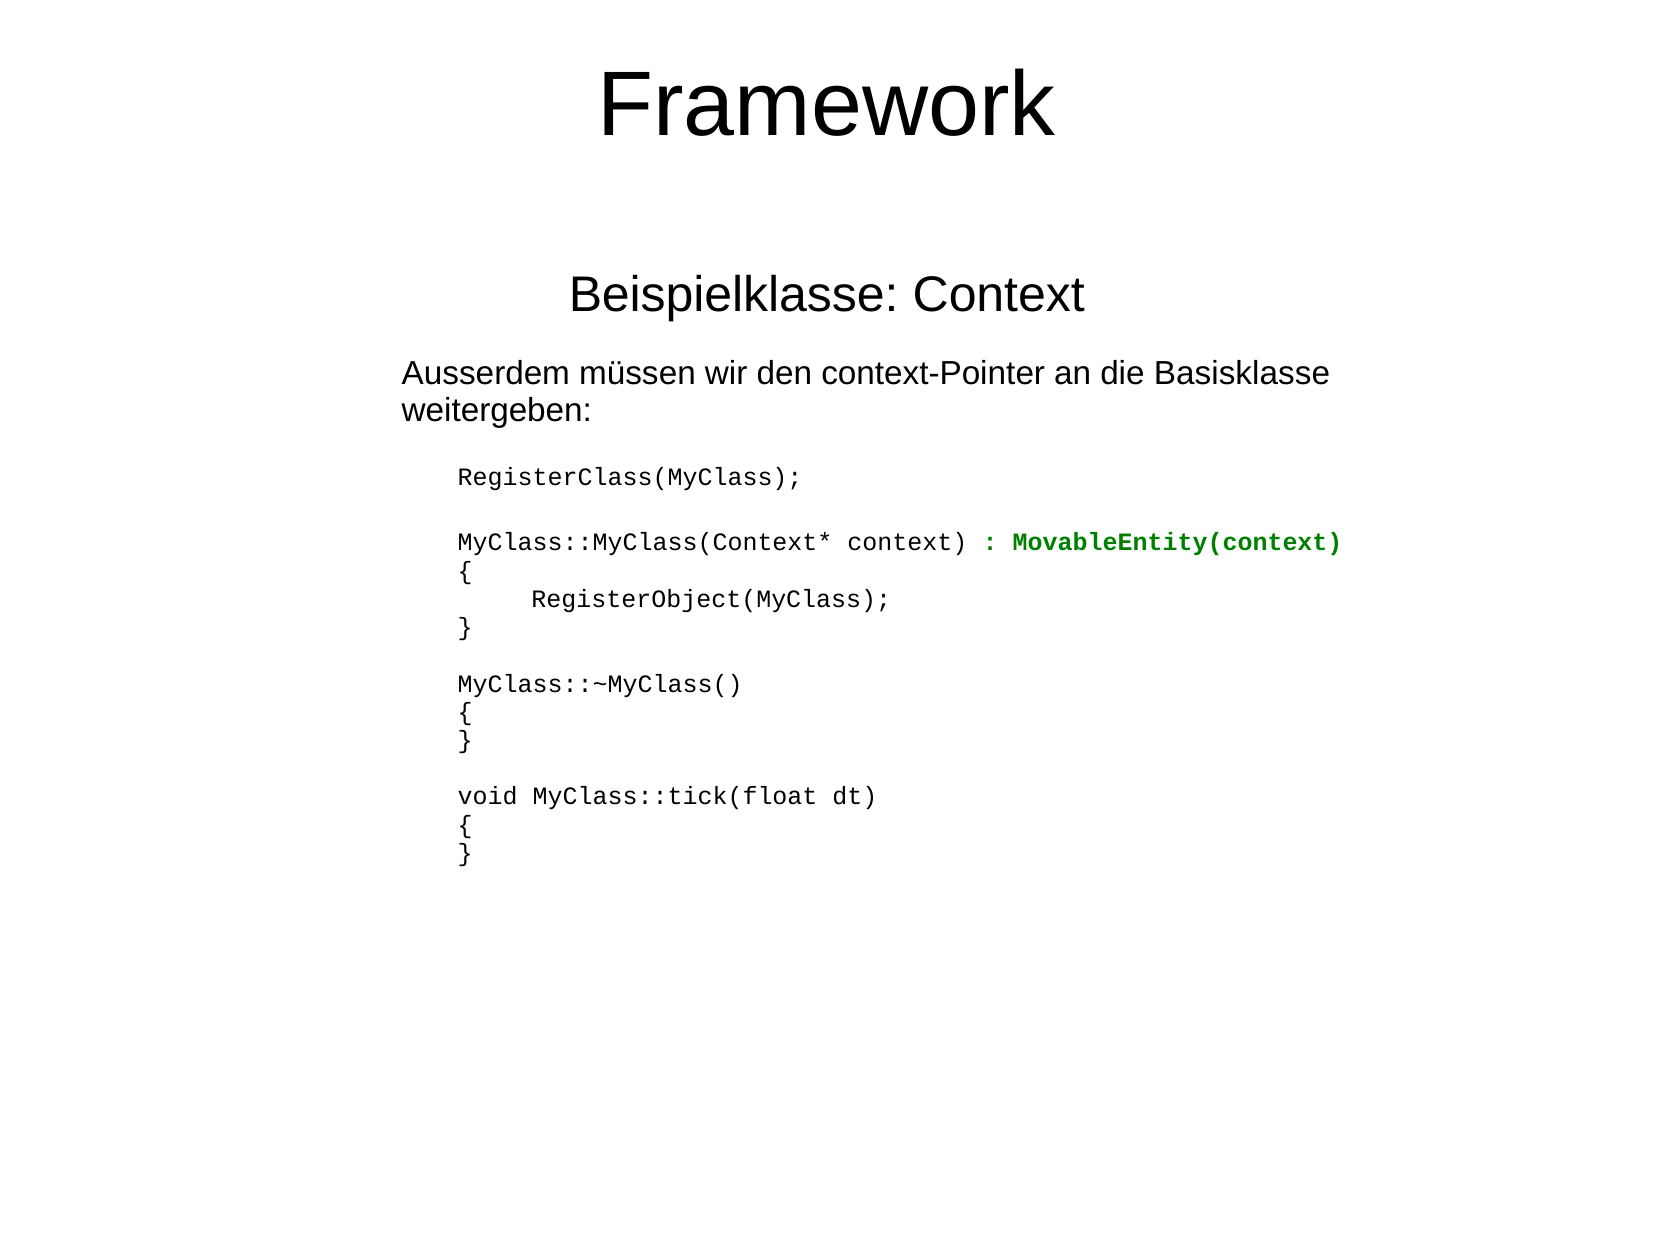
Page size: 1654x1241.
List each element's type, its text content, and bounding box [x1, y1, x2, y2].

text_box Beispielklasse: Context [82, 265, 1571, 325]
title Framework [82, 0, 1571, 208]
text_box Ausserdem müssen wir den context-Pointer an die Basisklasse weitergeben: RegisterClass(MyClass); MyClass::MyClass(Context* context) : MovableEntity(context) { RegisterObject(MyClass); } MyClass::~MyClass() { } void MyClass::tick(float dt) { } [383, 354, 1388, 898]
